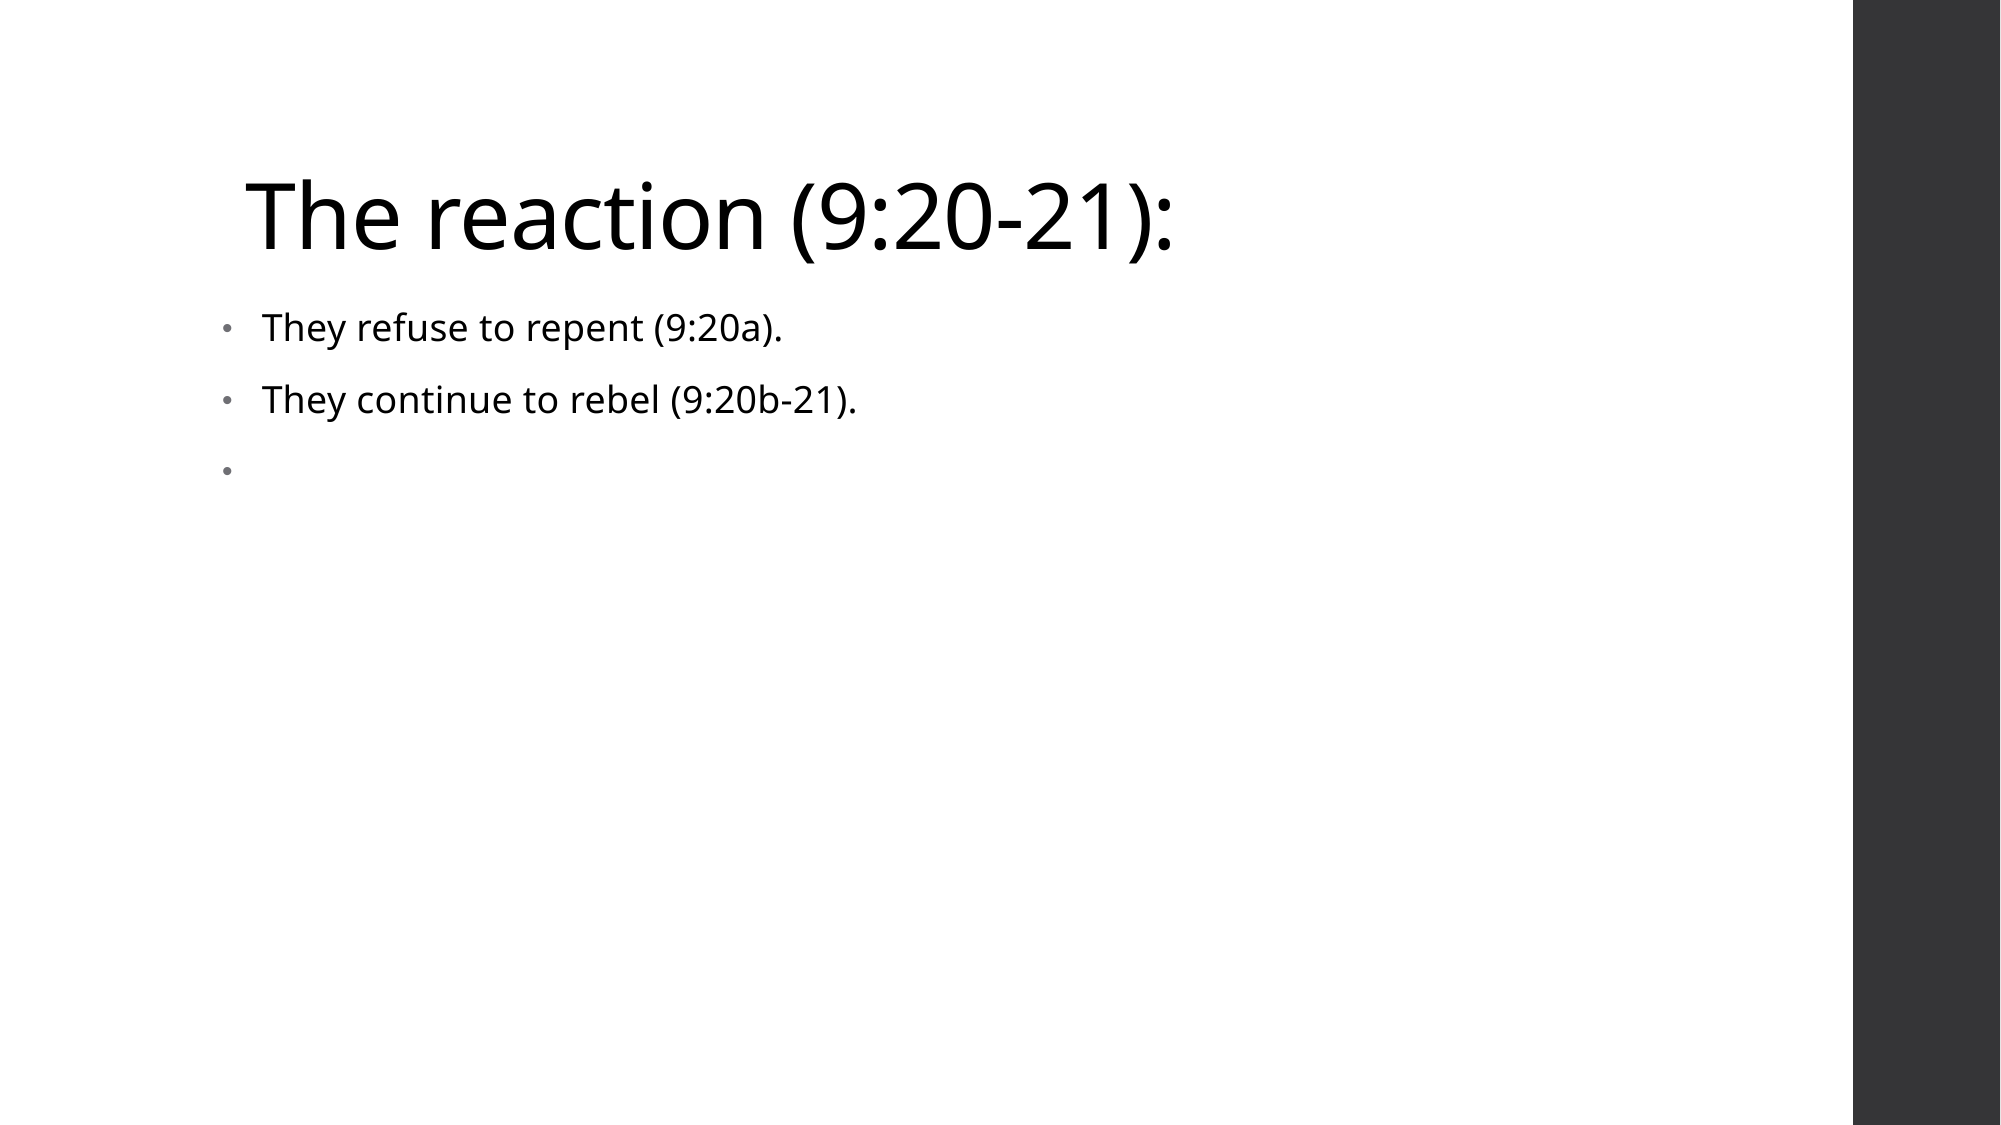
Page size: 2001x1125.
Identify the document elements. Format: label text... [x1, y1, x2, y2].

list They refuse to repent (9:20a). They continue to rebel (9:20b-21). [206, 299, 1617, 1014]
title The reaction (9:20-21): [206, 60, 1797, 278]
